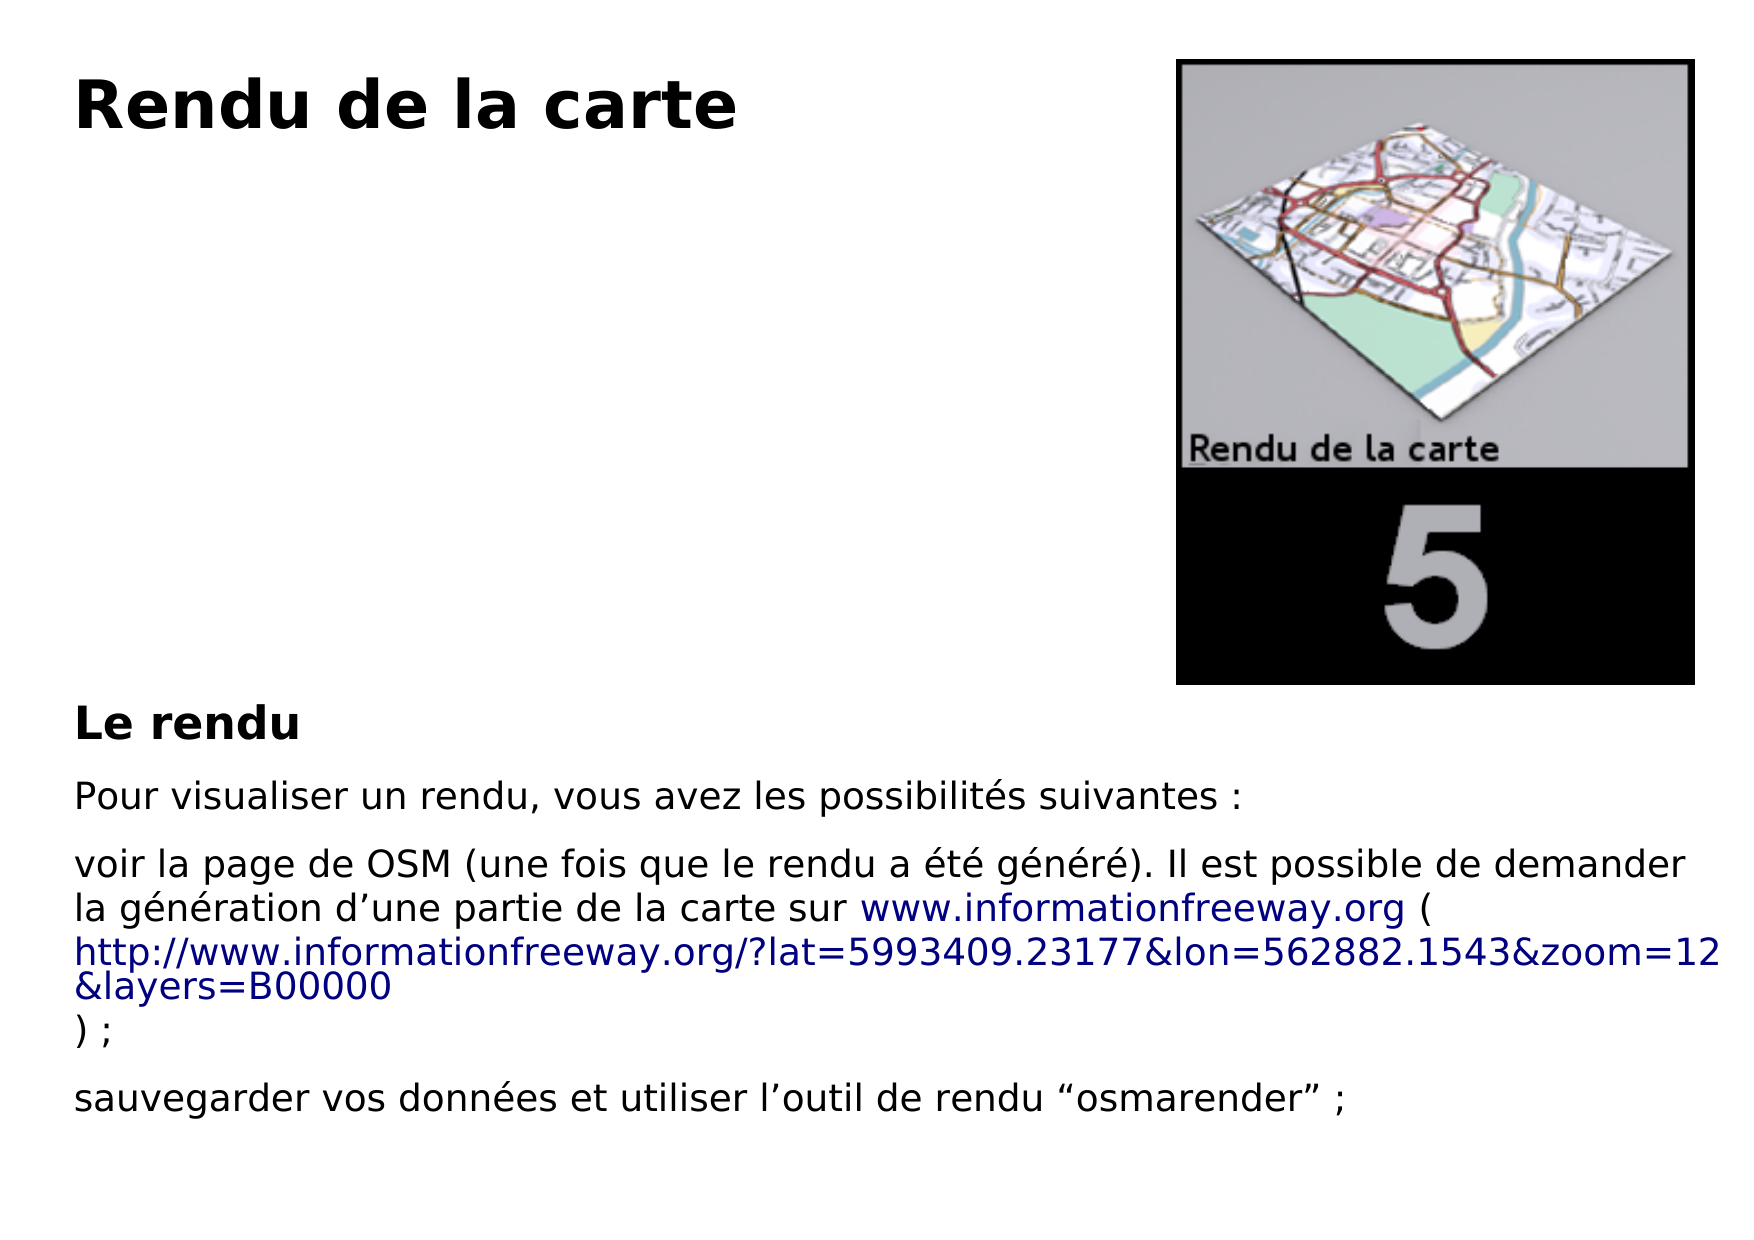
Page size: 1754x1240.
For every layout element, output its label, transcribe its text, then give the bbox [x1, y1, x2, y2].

text_box Rendu de la carte [59, 59, 1684, 152]
text_box Le rendu Pour visualiser un rendu, vous avez les possibilités suivantes : voir la page de OSM (une fois que le rendu a été généré). Il est possible de demander la génération d’une partie de la carte sur www.informationfreeway.org (http://www.informationfreeway.org/?lat=5993409.23177&lon=562882.1543&zoom=12&layers=B00000) ; sauvegarder vos données et utiliser l’outil de rendu “osmarender” ; [59, 689, 1739, 1162]
picture [1176, 59, 1695, 685]
